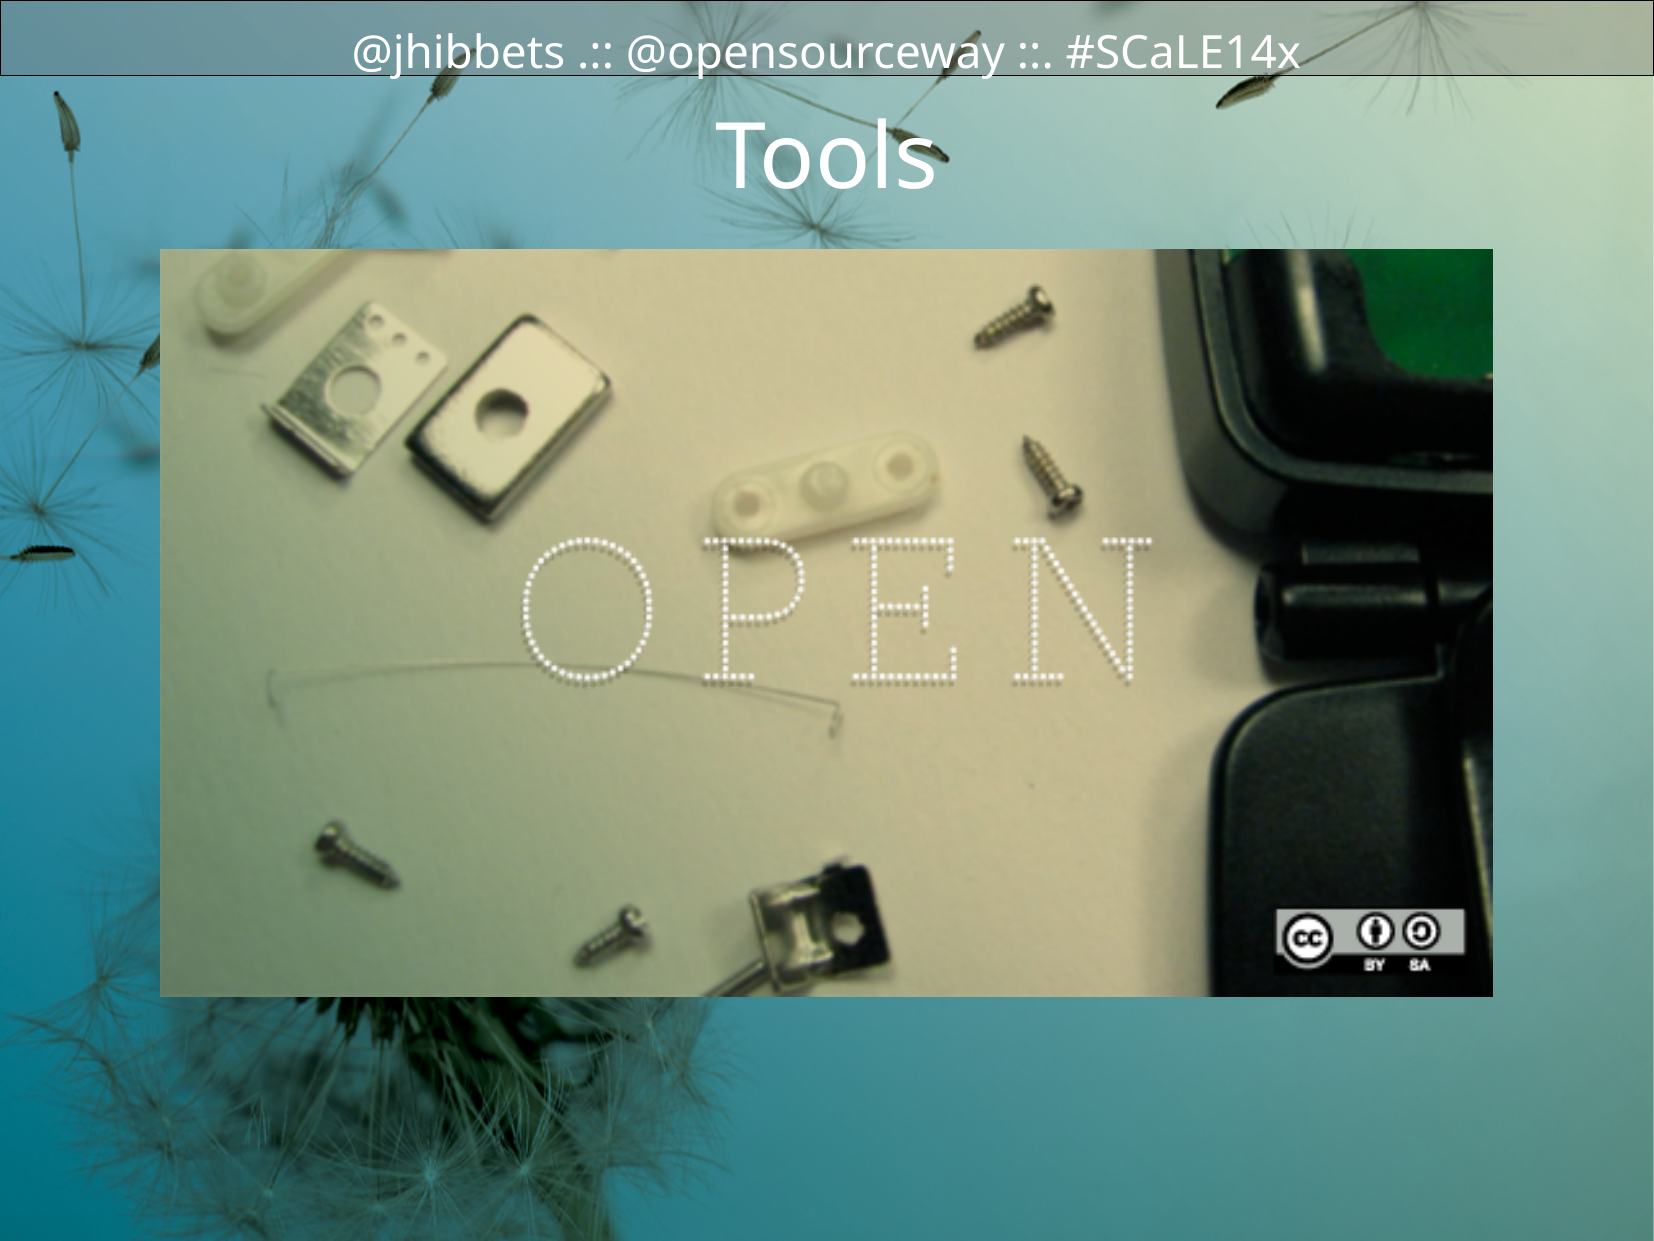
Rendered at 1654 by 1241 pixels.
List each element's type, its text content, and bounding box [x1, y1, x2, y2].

title Tools [82, 49, 1571, 257]
picture [0, 76, 1654, 1241]
